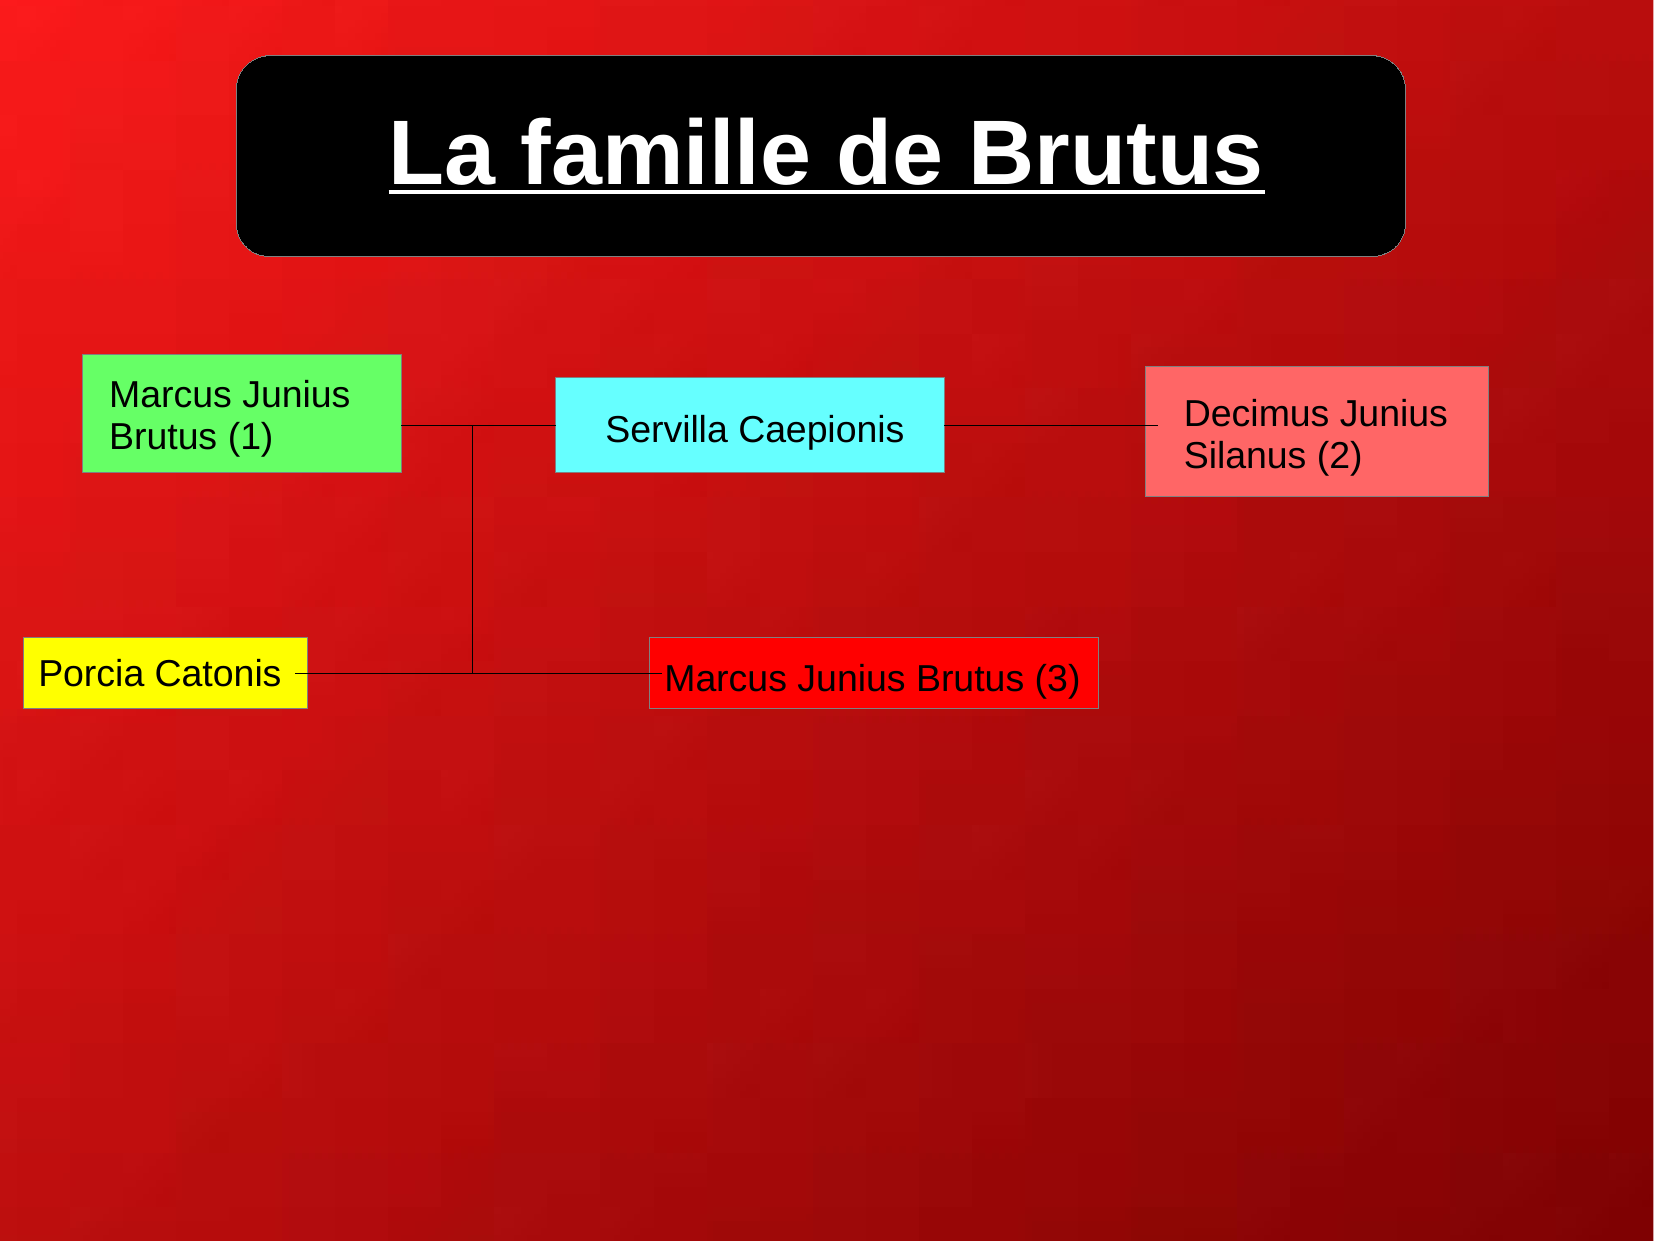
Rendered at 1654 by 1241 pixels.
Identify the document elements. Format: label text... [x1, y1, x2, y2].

text_box Marcus Junius Brutus (3) [649, 649, 1123, 749]
text_box Marcus Junius Brutus (1) [94, 366, 390, 466]
picture [0, 0, 1654, 1241]
text_box [23, 637, 308, 645]
text_box Decimus Junius Silanus (2) [1169, 385, 1560, 485]
text_box [555, 377, 945, 473]
text_box Porcia Catonis [23, 645, 331, 745]
text_box Servilla Caepionis [590, 401, 934, 459]
text_box [649, 637, 1099, 649]
text_box [1145, 366, 1489, 497]
text_box [82, 354, 402, 473]
title La famille de Brutus [82, 49, 1571, 257]
